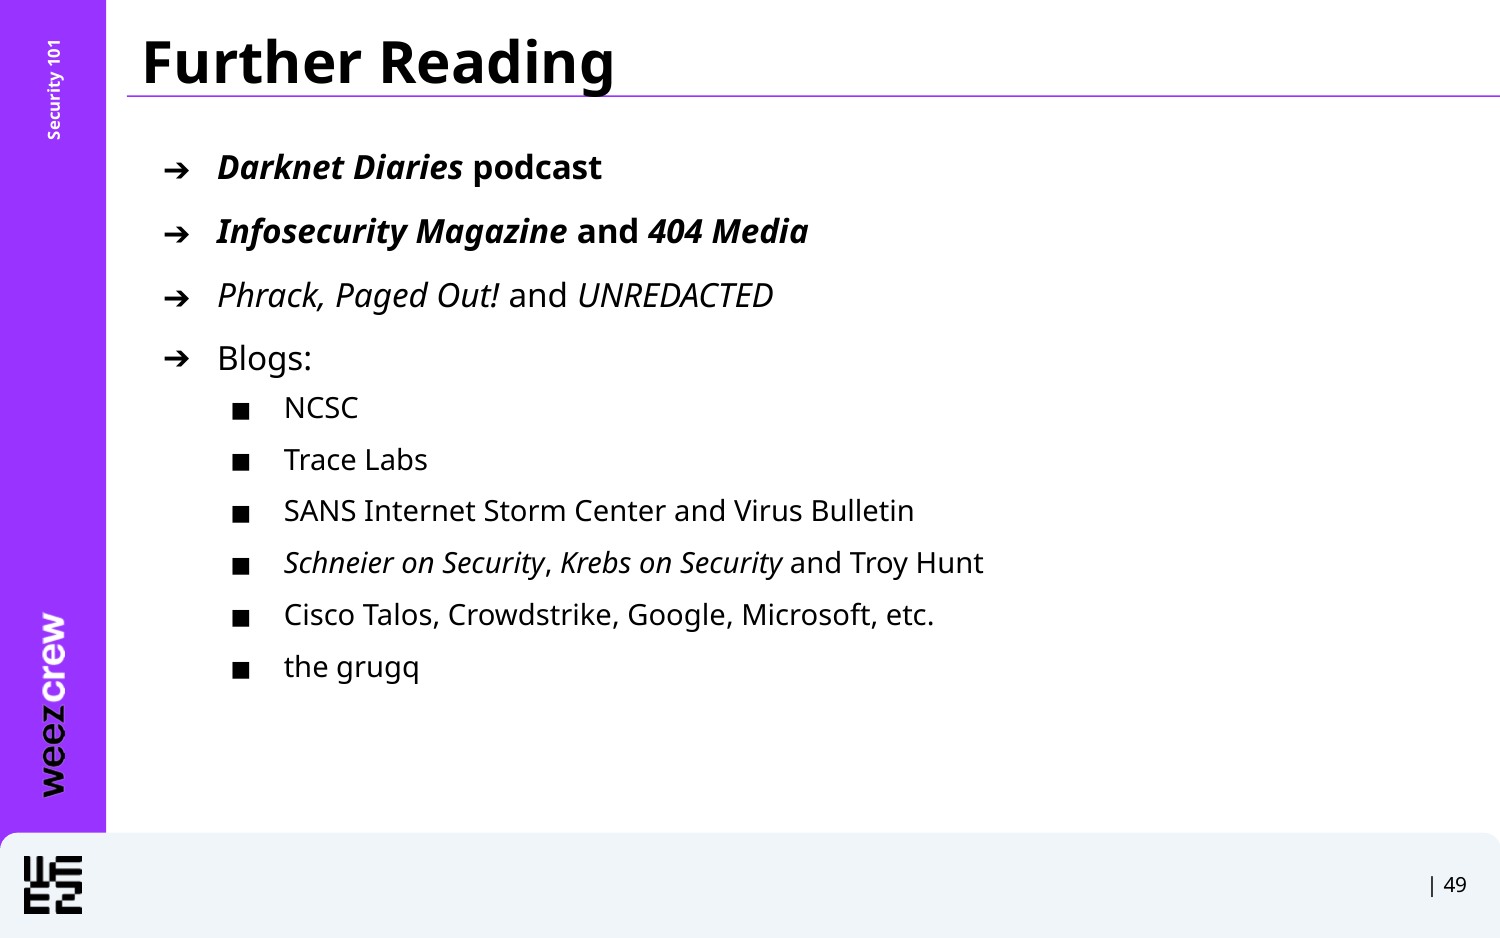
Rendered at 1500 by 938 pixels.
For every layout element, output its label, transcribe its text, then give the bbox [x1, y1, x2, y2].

list Darknet Diaries podcast Infosecurity Magazine and 404 Media Phrack, Paged Out! and UNREDACTED Blogs: NCSC Trace Labs SANS Internet Storm Center and Virus Bulletin Schneier on Security, Krebs on Security and Troy Hunt Cisco Talos, Crowdstrike, Google, Microsoft, etc. the grugq [127, 124, 1426, 745]
slide_number | <number> [1393, 850, 1482, 922]
title Security 101 [0, 24, 107, 497]
title Further Reading [126, 24, 1480, 97]
picture [43, 612, 65, 798]
picture [24, 856, 82, 914]
